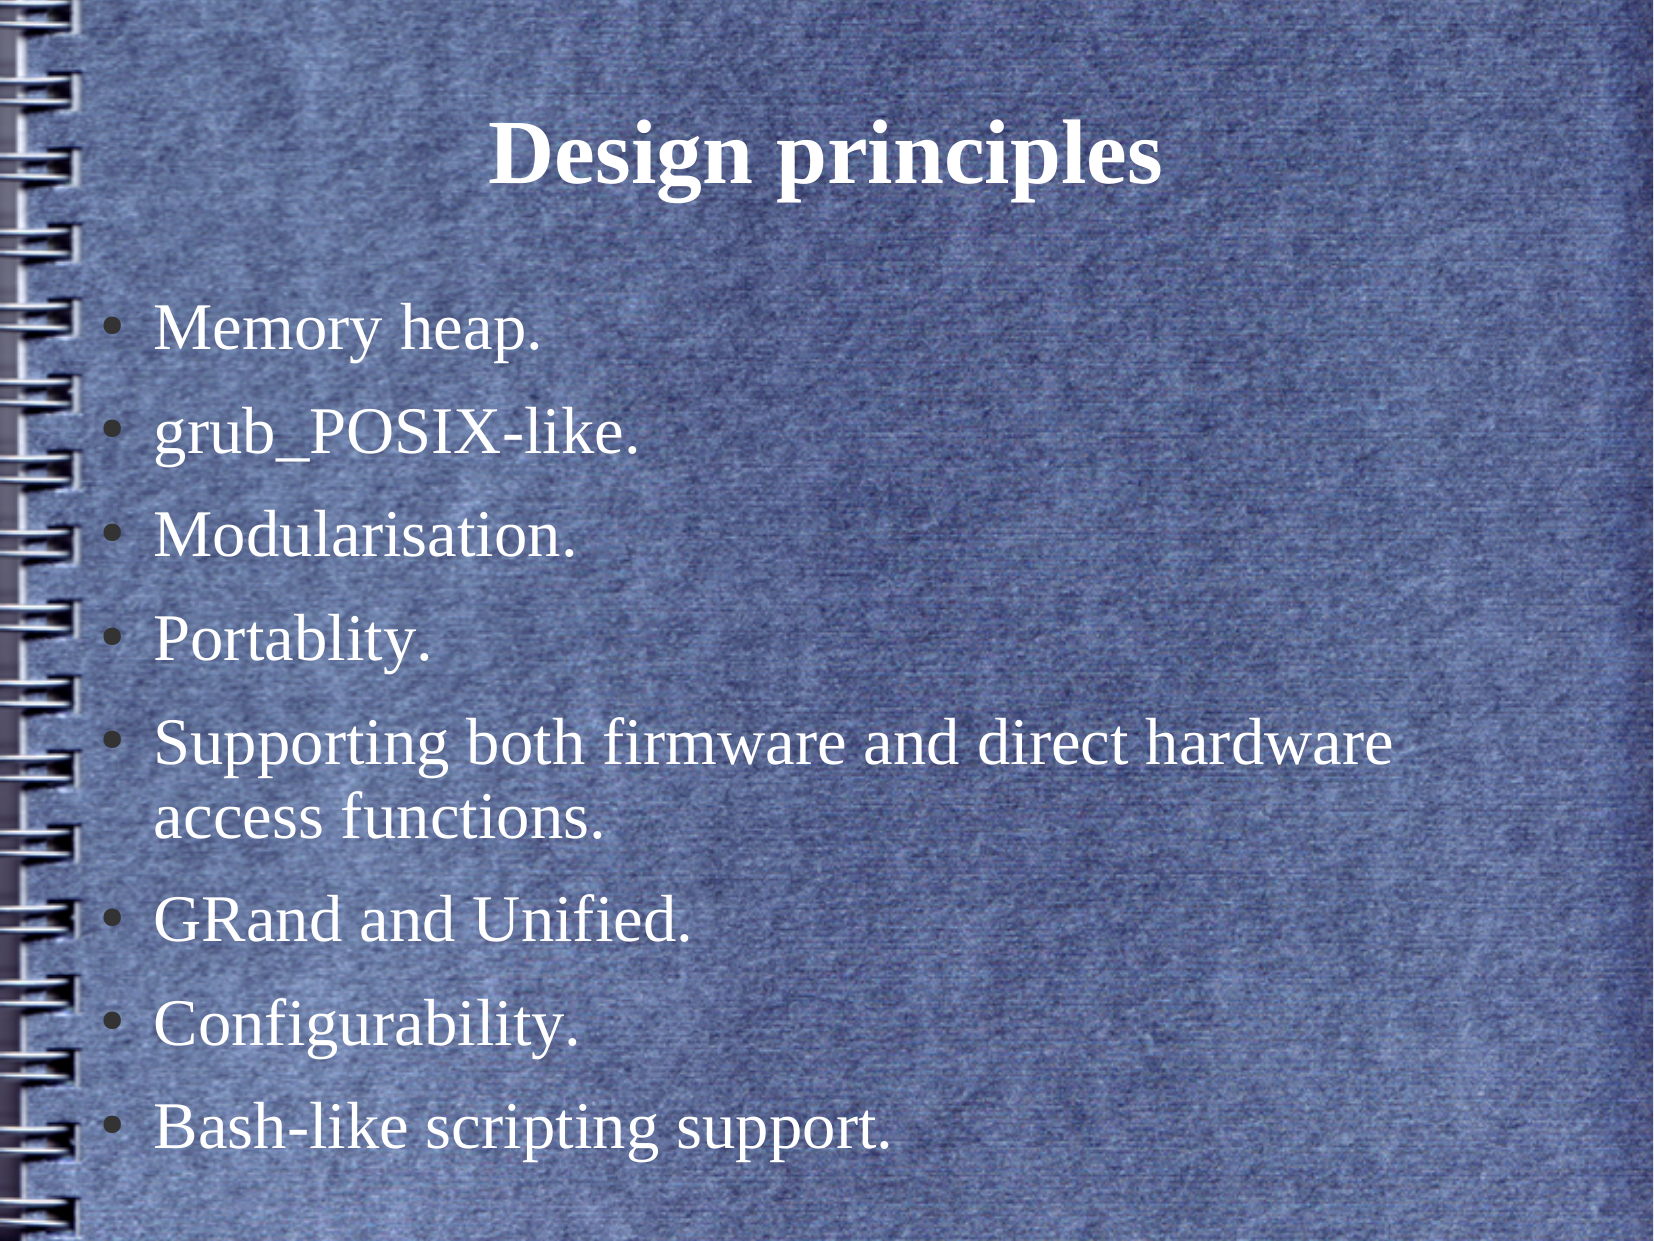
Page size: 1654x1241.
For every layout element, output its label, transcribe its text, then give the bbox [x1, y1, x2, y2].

picture [0, 0, 1654, 1241]
title Design principles [82, 49, 1571, 257]
list Memory heap. grub_POSIX-like. Modularisation. Portablity. Supporting both firmware and direct hardware access functions. GRand and Unified. Configurability. Bash-like scripting support. [82, 290, 1571, 1164]
